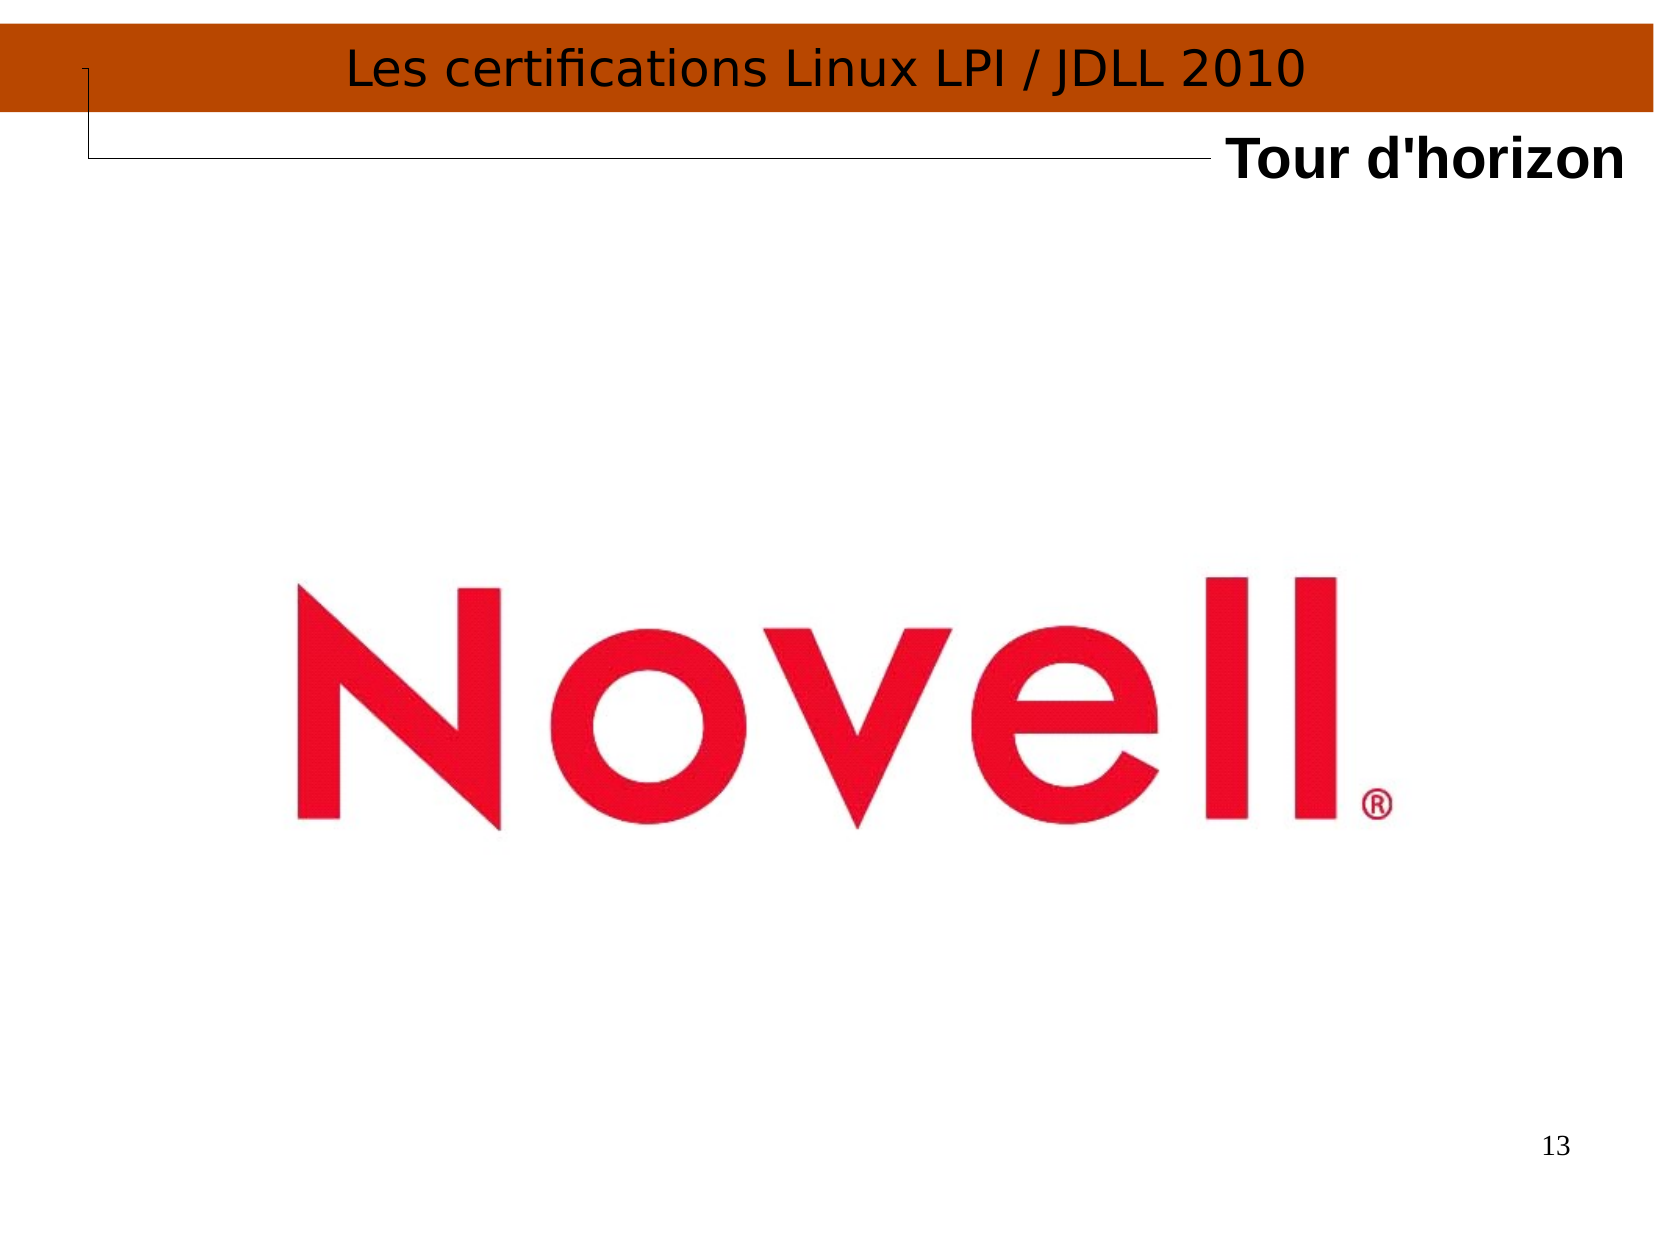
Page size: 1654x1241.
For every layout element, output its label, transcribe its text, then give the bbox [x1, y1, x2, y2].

text_box Tour d'horizon [1210, 118, 1654, 198]
text_box [0, 23, 1654, 113]
picture [159, 479, 1497, 942]
title Les certifications Linux LPI / JDLL 2010 [82, 39, 1571, 99]
